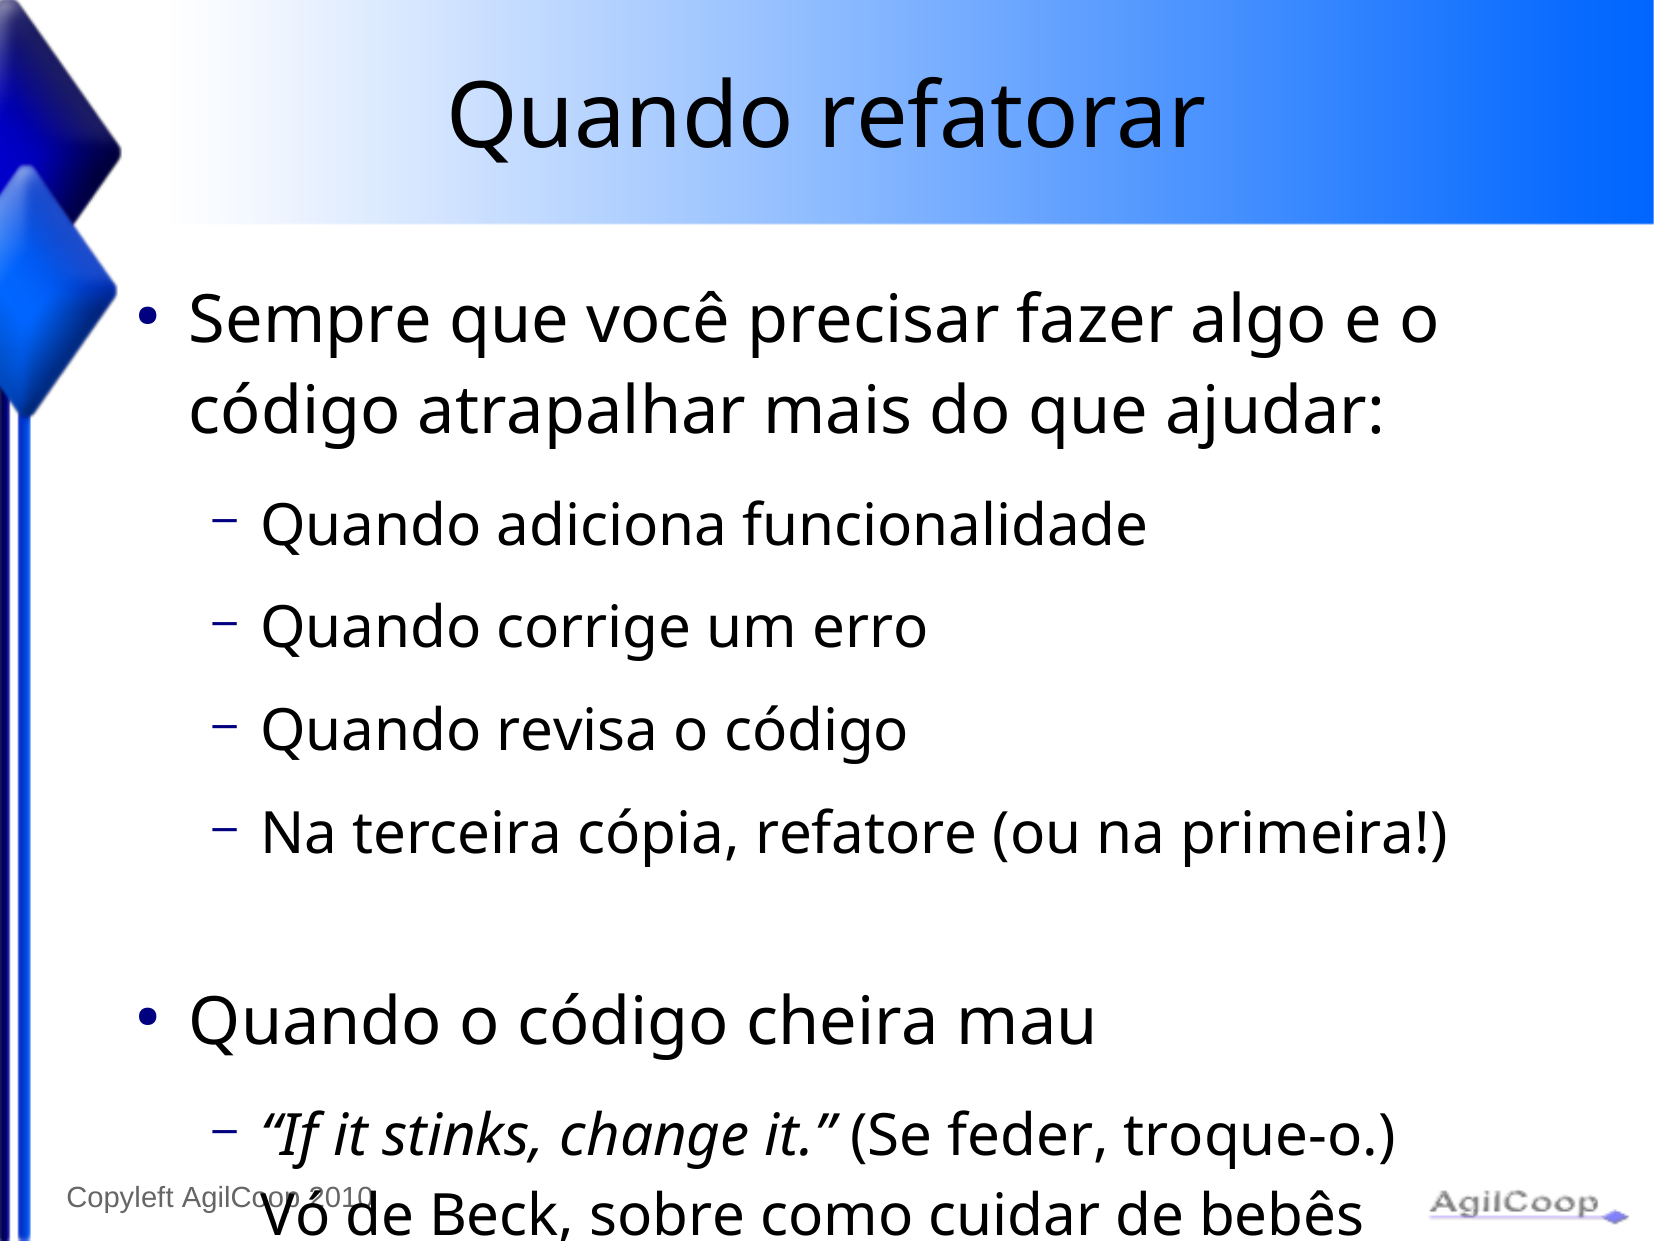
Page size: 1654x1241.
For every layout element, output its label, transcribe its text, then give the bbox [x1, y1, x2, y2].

list Sempre que você precisar fazer algo e o código atrapalhar mais do que ajudar: Quando adiciona funcionalidade Quando corrige um erro Quando revisa o código Na terceira cópia, refatore (ou na primeira!) Quando o código cheira mau “If it stinks, change it.” (Se feder, troque-o.) Vó de Beck, sobre como cuidar de bebês [118, 271, 1607, 1154]
title Quando refatorar [82, 15, 1571, 208]
picture [0, 0, 1654, 1241]
